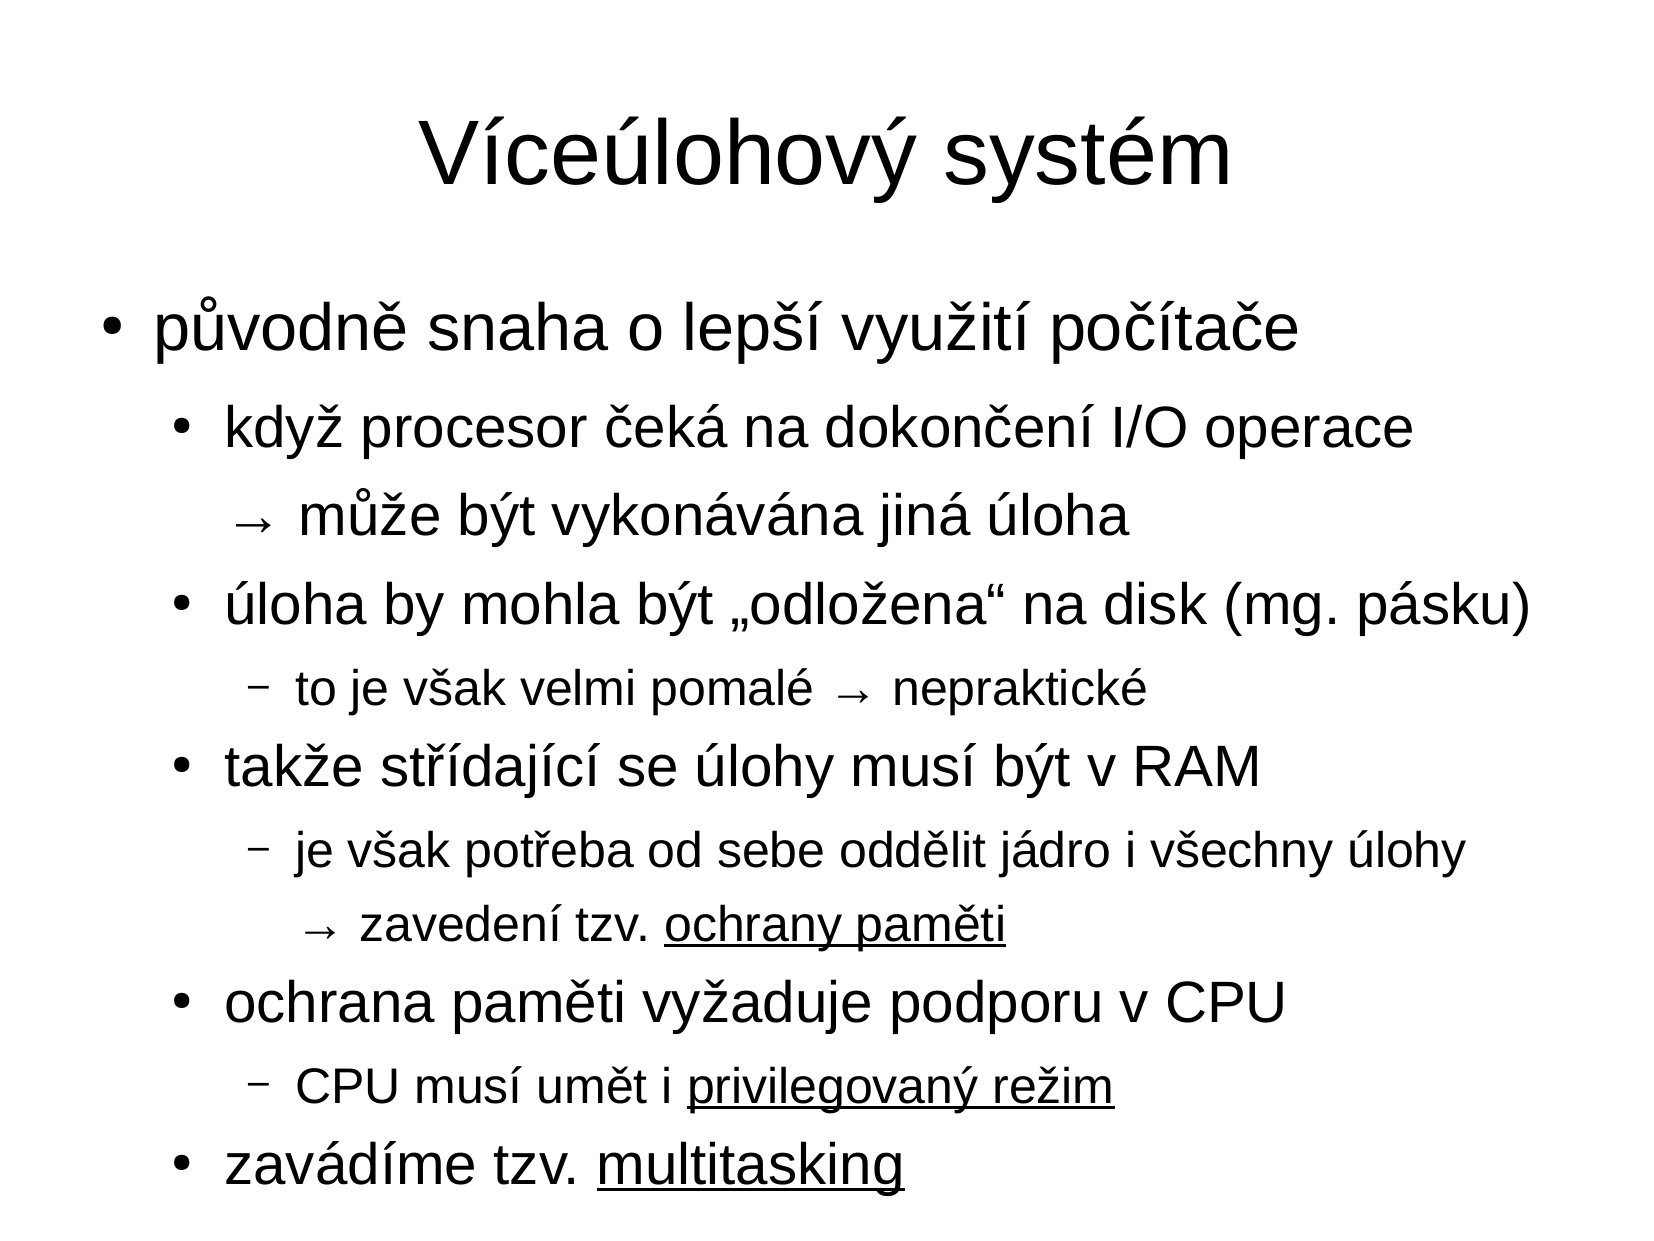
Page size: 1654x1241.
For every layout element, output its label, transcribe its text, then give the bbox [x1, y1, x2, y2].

list původně snaha o lepší využití počítače když procesor čeká na dokončení I/O operace → může být vykonávána jiná úloha úloha by mohla být „odložena“ na disk (mg. pásku) to je však velmi pomalé → nepraktické takže střídající se úlohy musí být v RAM je však potřeba od sebe oddělit jádro i všechny úlohy → zavedení tzv. ochrany paměti ochrana paměti vyžaduje podporu v CPU CPU musí umět i privilegovaný režim zavádíme tzv. multitasking [82, 290, 1571, 1197]
title Víceúlohový systém [82, 49, 1571, 257]
